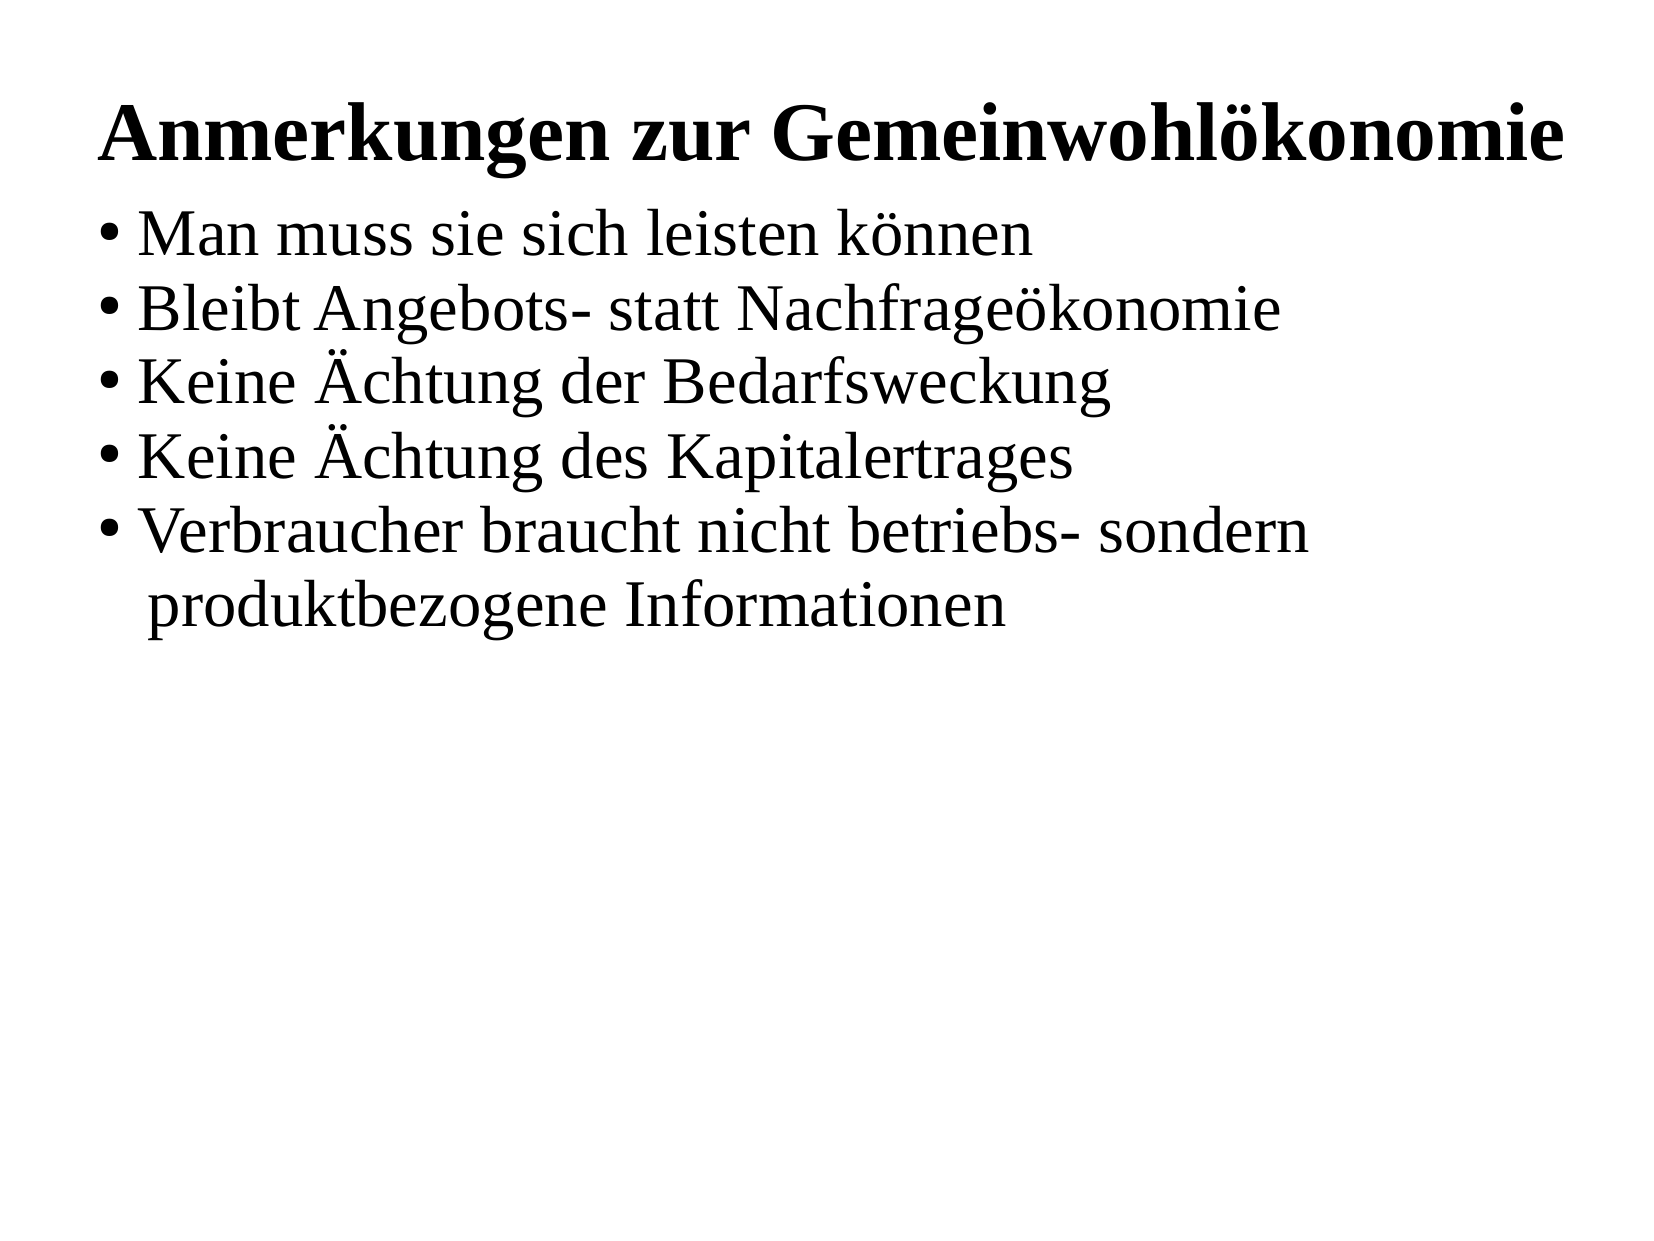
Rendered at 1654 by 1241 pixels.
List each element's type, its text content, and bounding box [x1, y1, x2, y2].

text_box Anmerkungen zur Gemeinwohlökonomie Man muss sie sich leisten können Bleibt Angebots- statt Nachfrageökonomie Keine Ächtung der Bedarfsweckung Keine Ächtung des Kapitalertrages Verbraucher braucht nicht betriebs- sondern produktbezogene Informationen [82, 79, 1589, 649]
